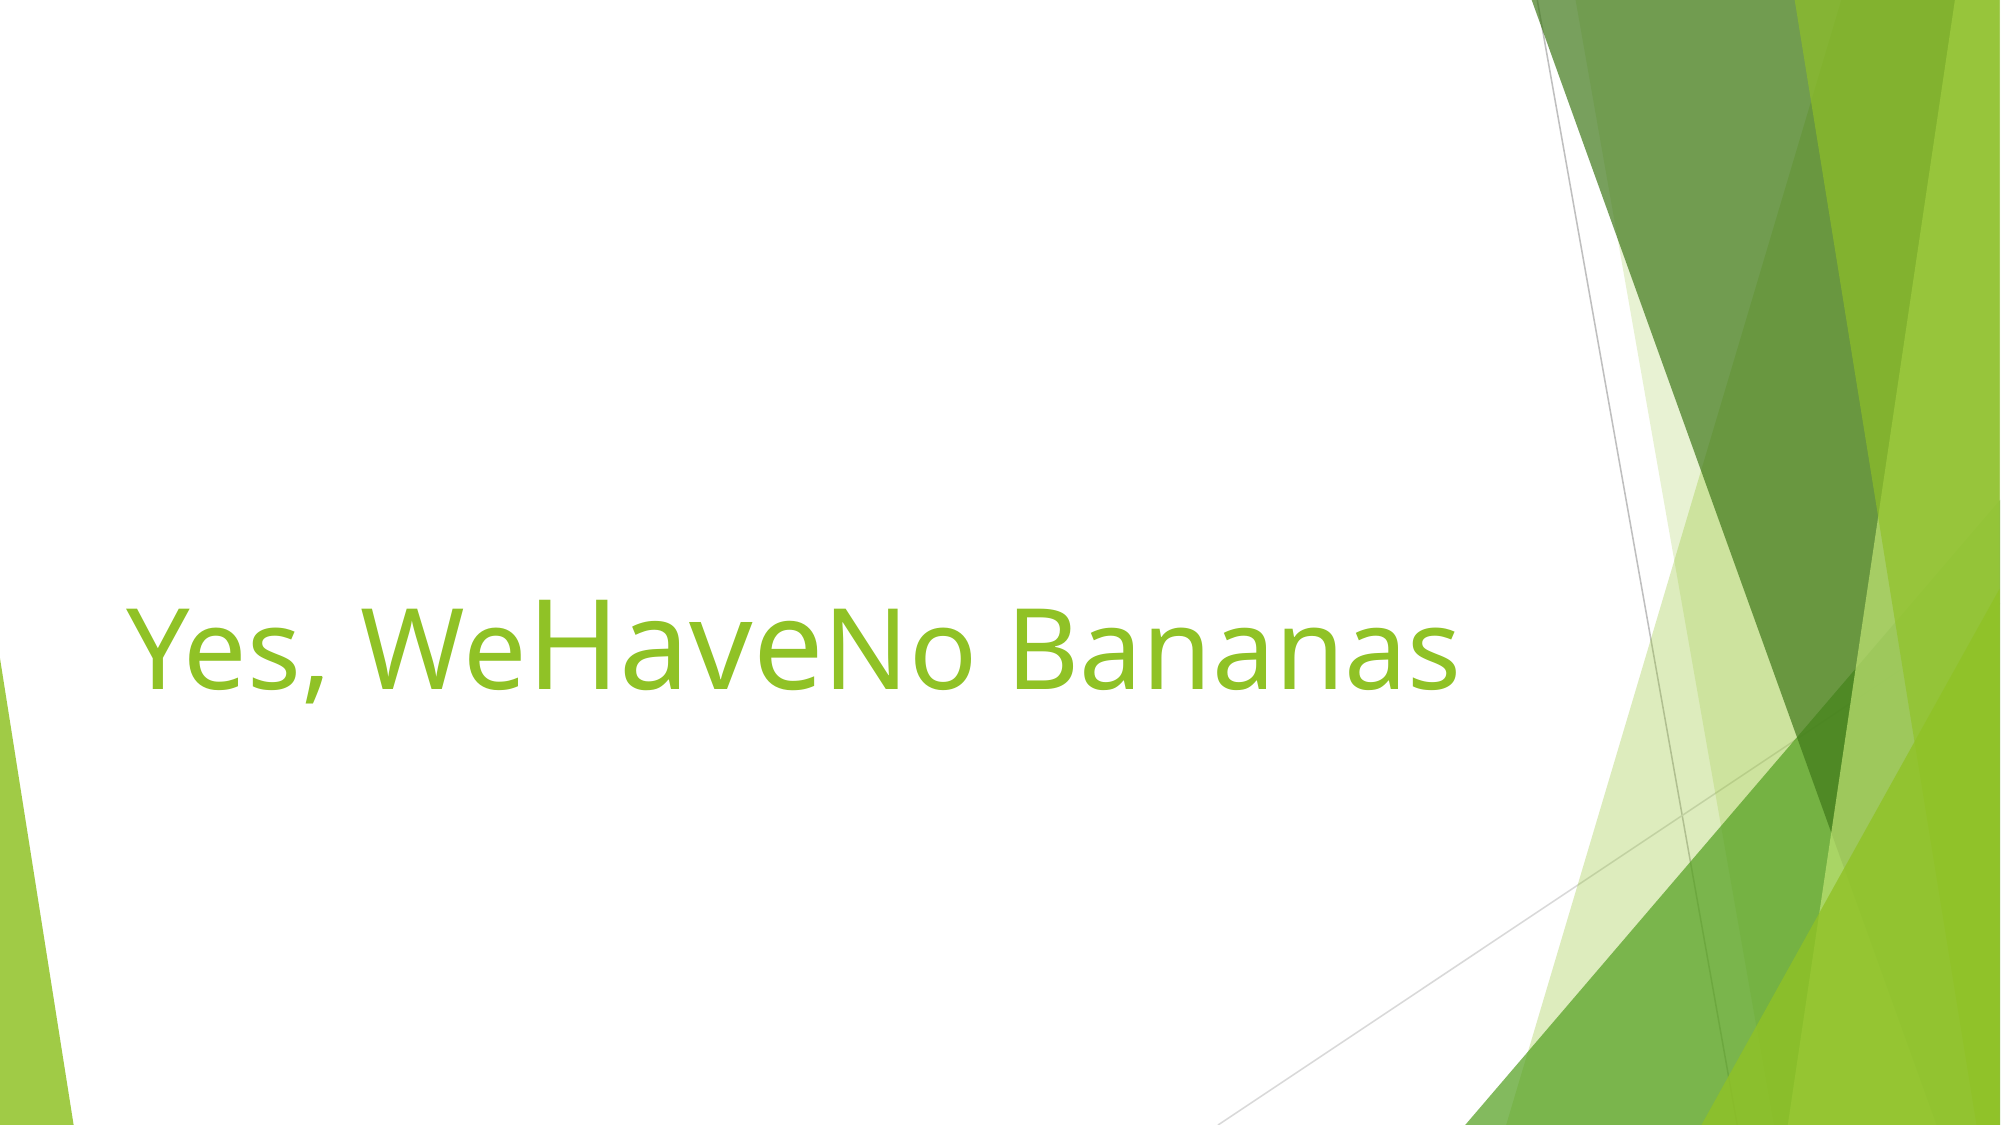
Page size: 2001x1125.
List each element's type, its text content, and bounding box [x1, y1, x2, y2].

title Yes, We Have No Bananas [111, 443, 1522, 743]
